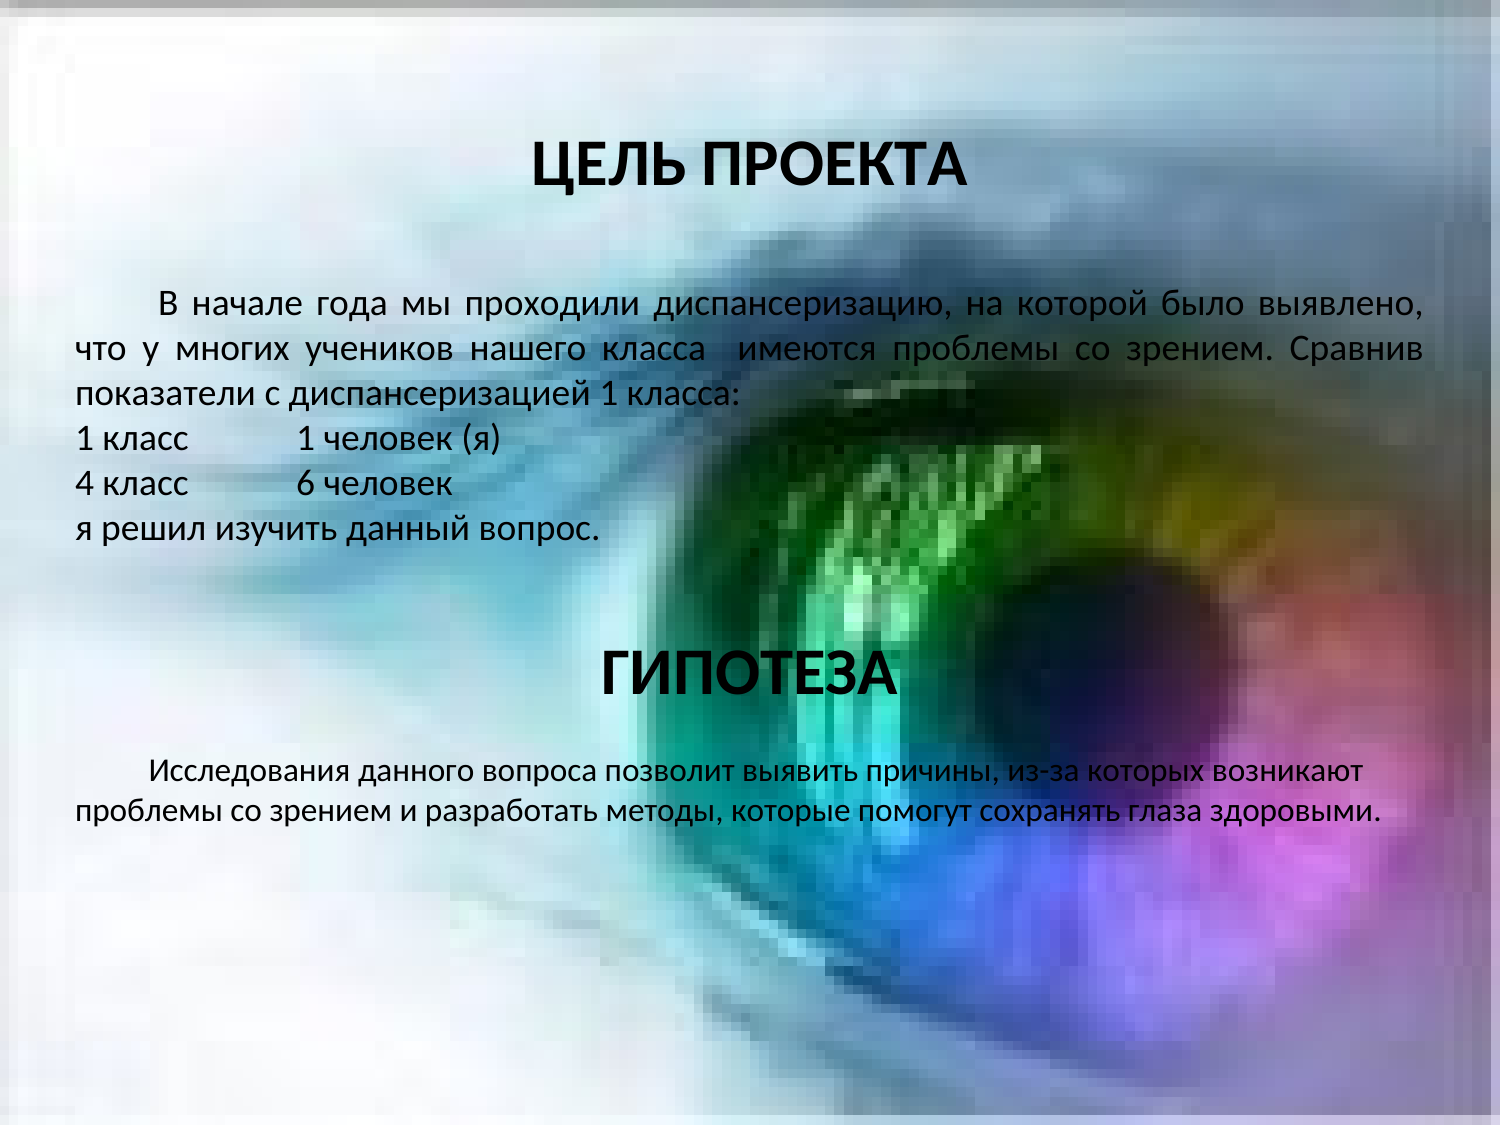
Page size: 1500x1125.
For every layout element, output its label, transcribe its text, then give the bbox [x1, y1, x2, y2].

picture [0, 0, 1500, 1125]
text_box ЦЕЛЬ ПРОЕКТА В начале года мы проходили диспансеризацию, на которой было выявлено, что у многих учеников нашего класса имеются проблемы со зрением. Сравнив показатели с диспансеризацией 1 класса: 1 класс 1 человек (я) 4 класс 6 человек я решил изучить данный вопрос. ГИПОТЕЗА Исследования данного вопроса позволит выявить причины, из-за которых возникают проблемы со зрением и разработать методы, которые помогут сохранять глаза здоровыми. [75, 0, 1426, 1042]
